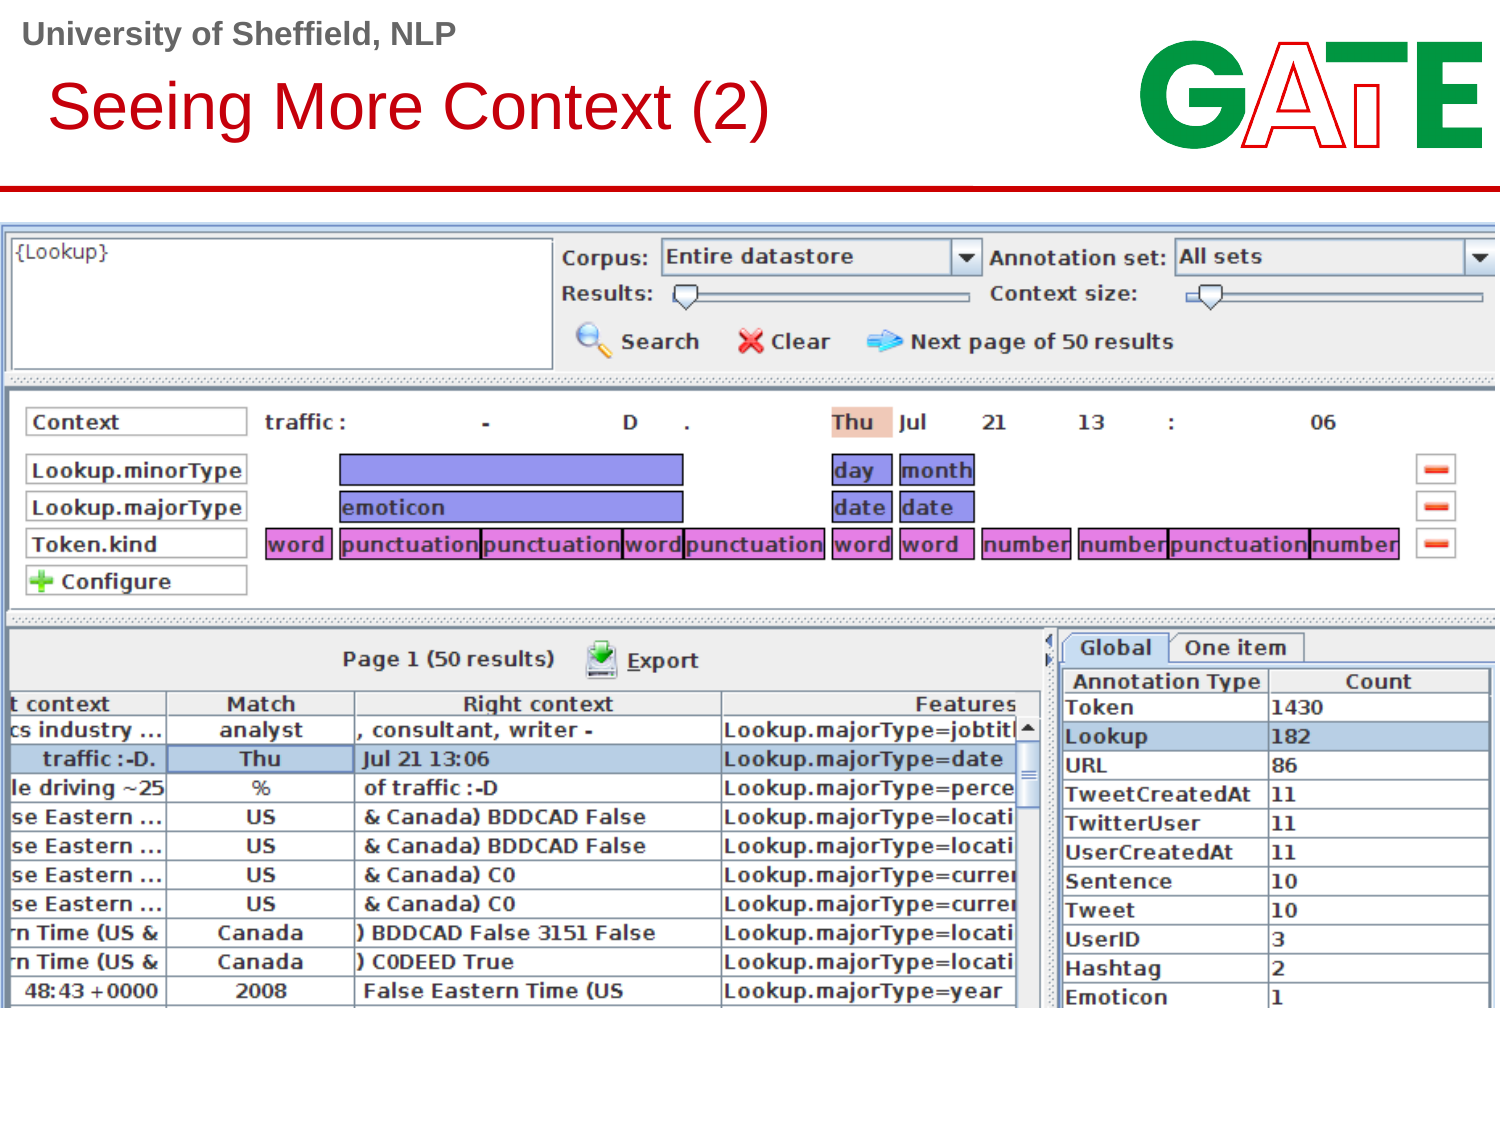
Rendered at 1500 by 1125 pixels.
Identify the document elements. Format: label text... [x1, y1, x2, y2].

picture [0, 222, 1495, 1008]
picture [1133, 23, 1489, 166]
text_box Seeing More Context (2) [47, 47, 1267, 168]
